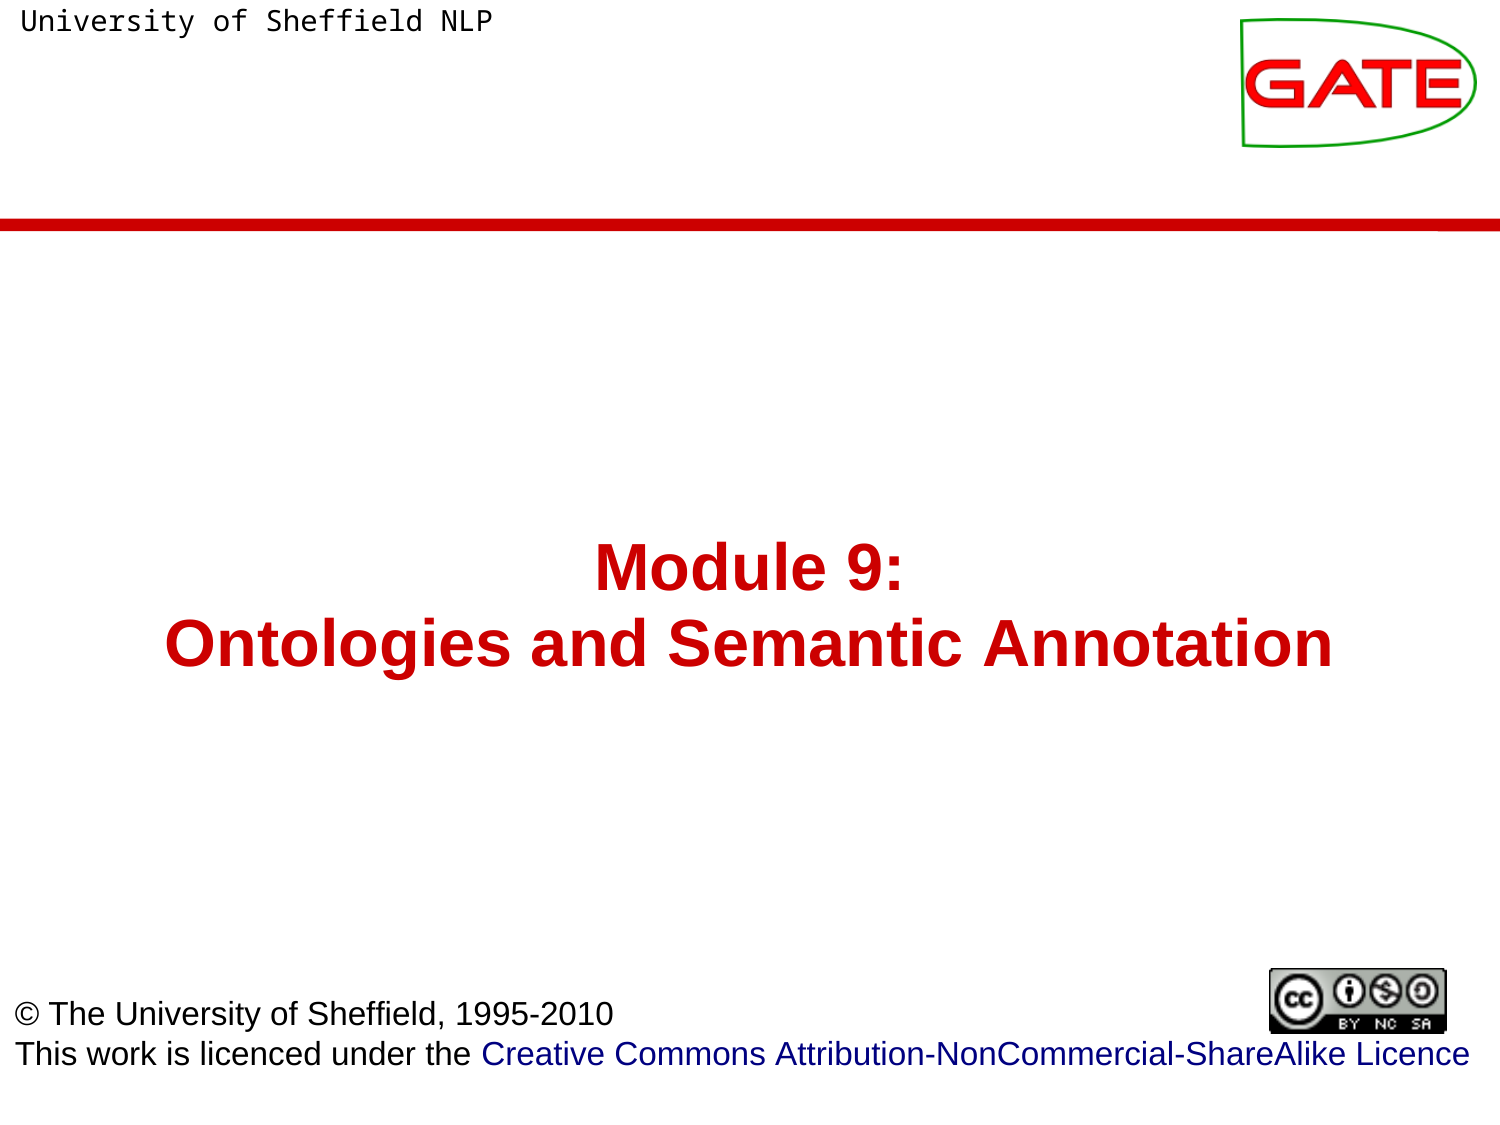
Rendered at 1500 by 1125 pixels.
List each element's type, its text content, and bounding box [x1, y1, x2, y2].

picture [1240, 18, 1477, 148]
picture [1269, 968, 1447, 1034]
text_box © The University of Sheffield, 1995-2010 This work is licenced under the Creative Commons Attribution-NonCommercial-ShareAlike Licence [0, 944, 1500, 1123]
title Module 9: Ontologies and Semantic Annotation [0, 486, 1500, 720]
